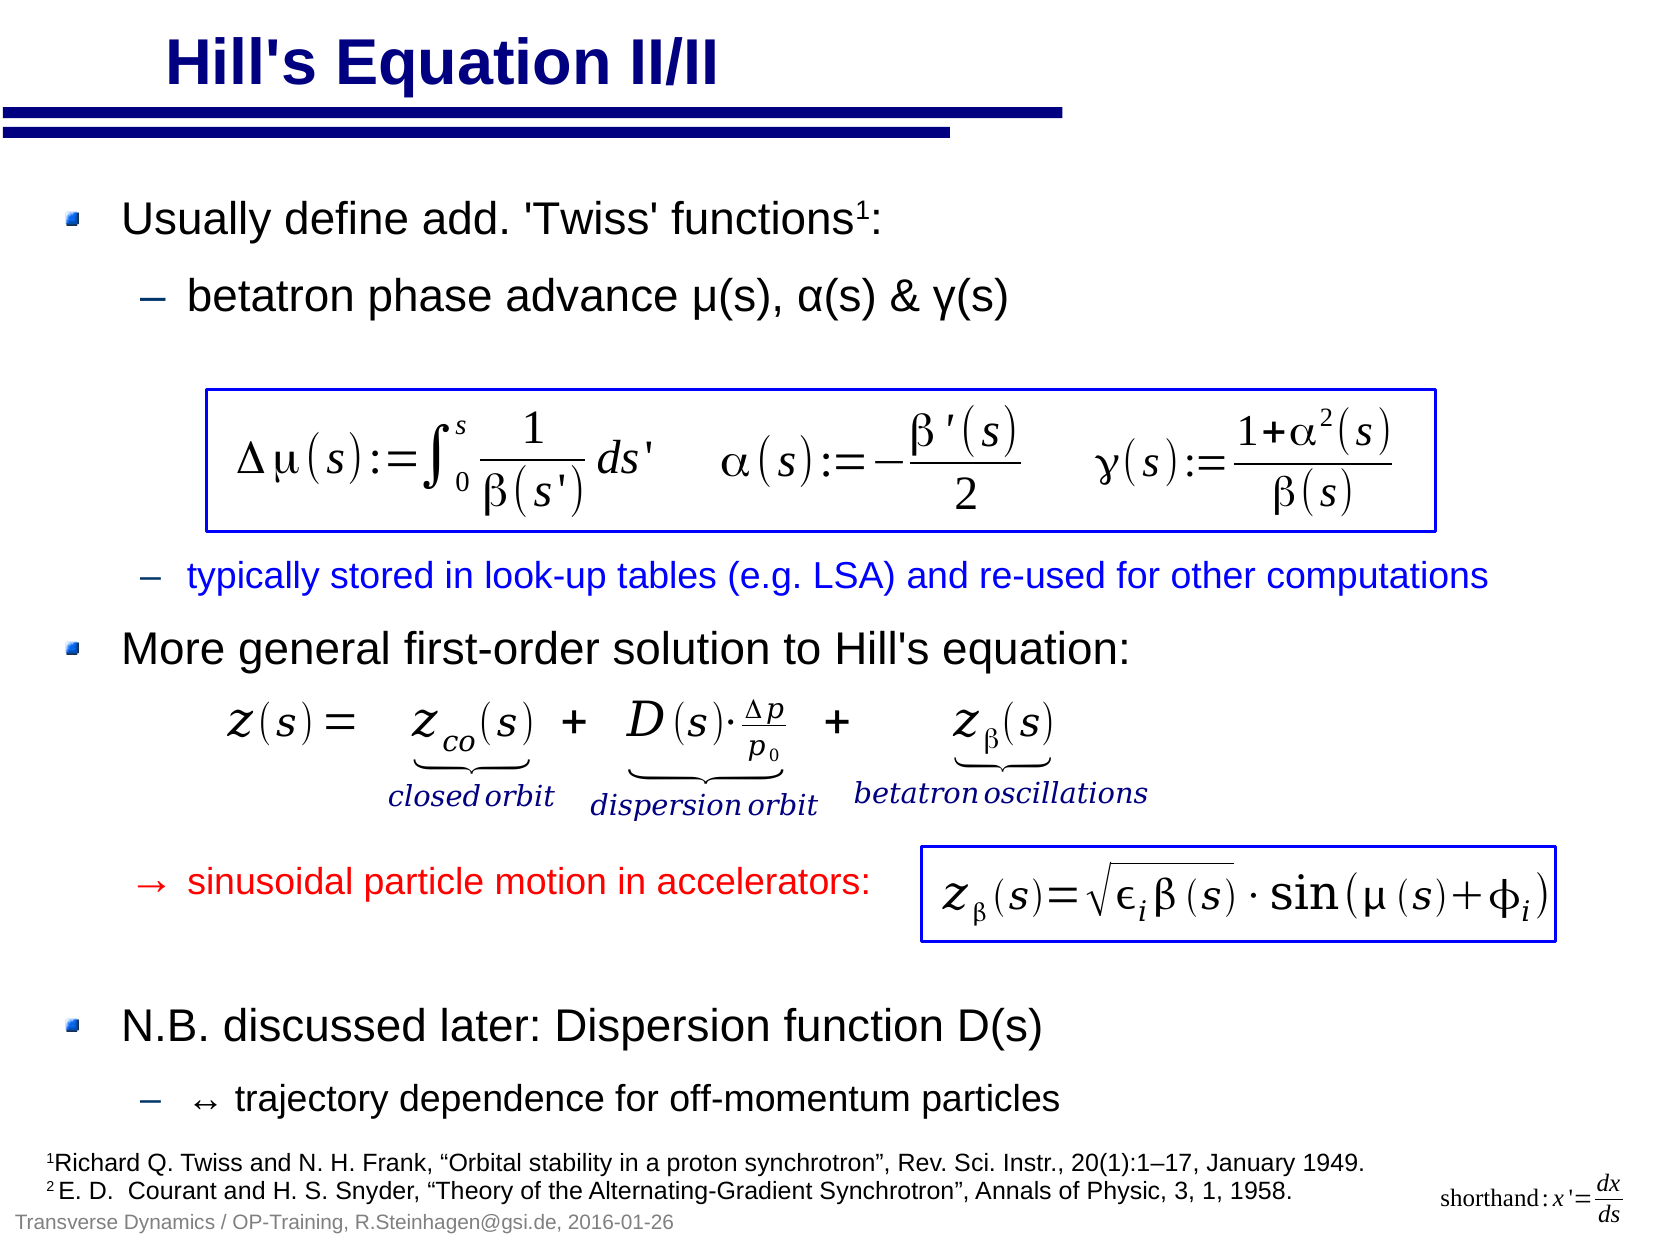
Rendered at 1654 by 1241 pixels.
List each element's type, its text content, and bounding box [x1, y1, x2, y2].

chart [929, 860, 1561, 929]
chart [1081, 401, 1406, 520]
chart [1434, 1169, 1630, 1229]
chart [708, 401, 1035, 520]
chart [224, 401, 665, 520]
list Usually define add. 'Twiss' functions1: betatron phase advance μ(s), α(s) & γ(s) typically stored in look-up tables (e.g. LSA) and re-used for other computations More general first-order solution to Hill's equation: → sinusoidal particle motion in accelerators: N.B. discussed later: Dispersion function D(s) ↔ trajectory dependence for off-momentum particles [65, 192, 1628, 1169]
chart [212, 691, 1163, 821]
text_box 1Richard Q. Twiss and N. H. Frank, “Orbital stability in a proton synchrotron”, Rev. Sci. Instr., 20(1):1–17, January 1949. 2 E. D. Courant and H. S. Snyder, “Theory of the Alternating-Gradient Synchrotron”, Annals of Physic, 3, 1, 1958. [31, 1141, 1560, 1213]
title Hill's Equation II/II [165, 0, 1548, 124]
text_box [921, 846, 1556, 942]
